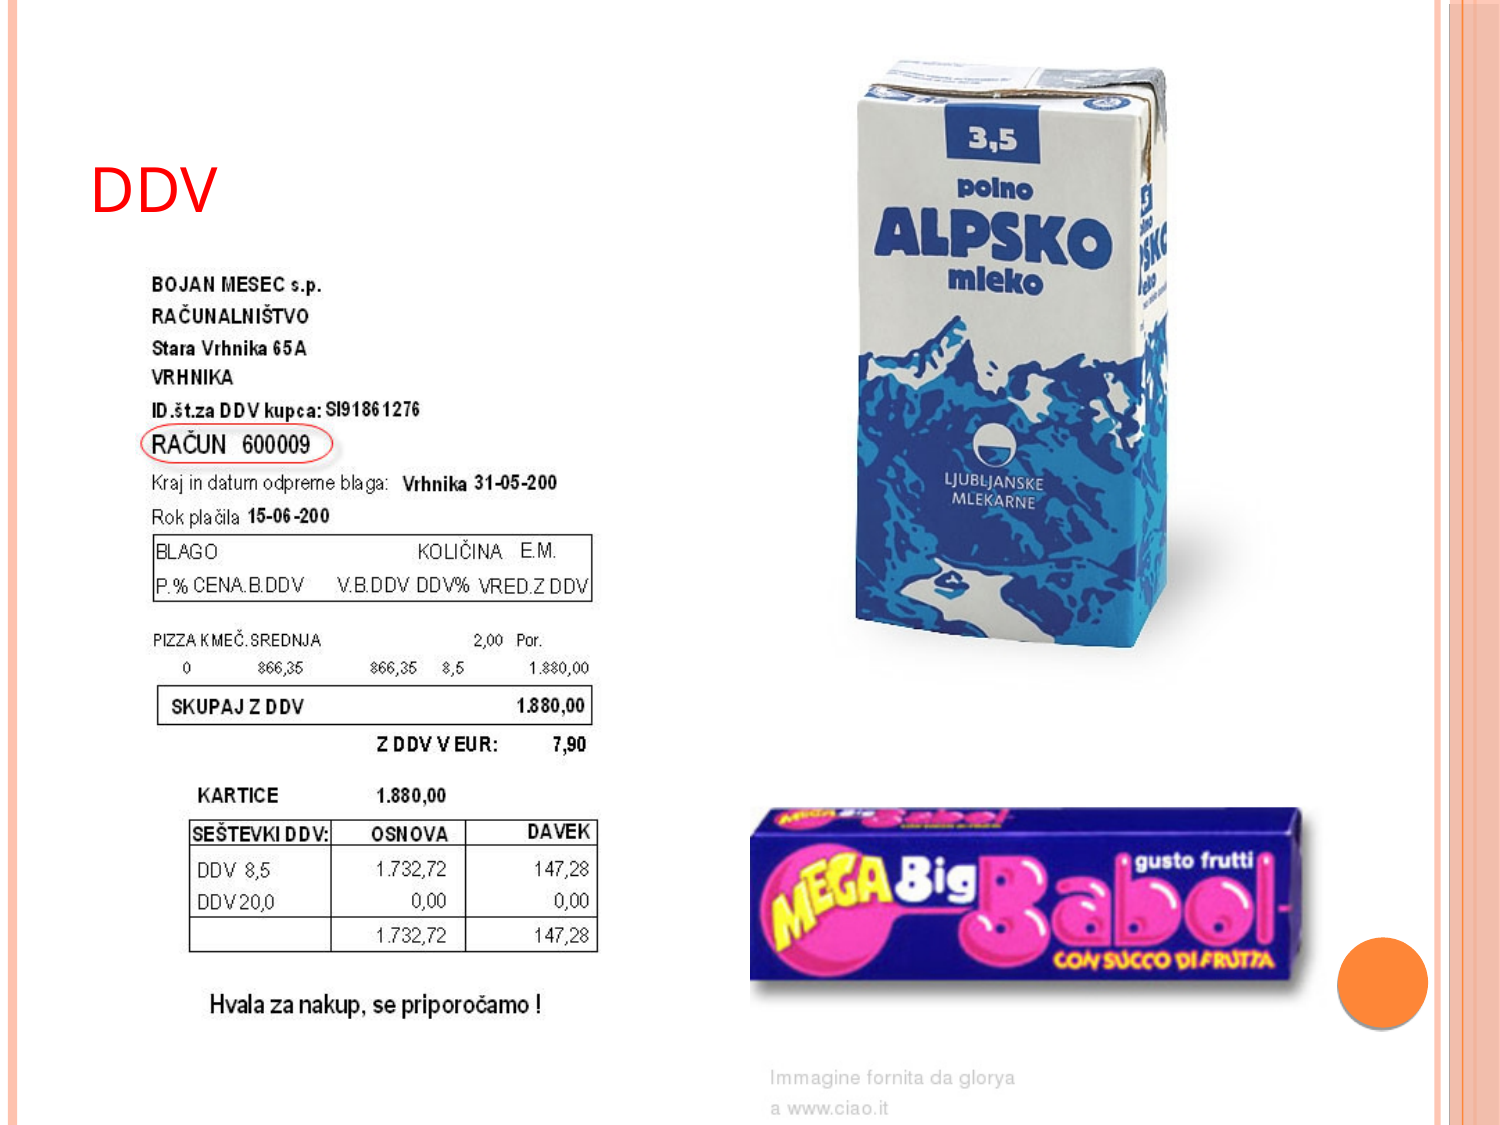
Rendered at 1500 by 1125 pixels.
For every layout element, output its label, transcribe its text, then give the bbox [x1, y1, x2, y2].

picture [135, 0, 1353, 1125]
title DDV [75, 45, 643, 233]
